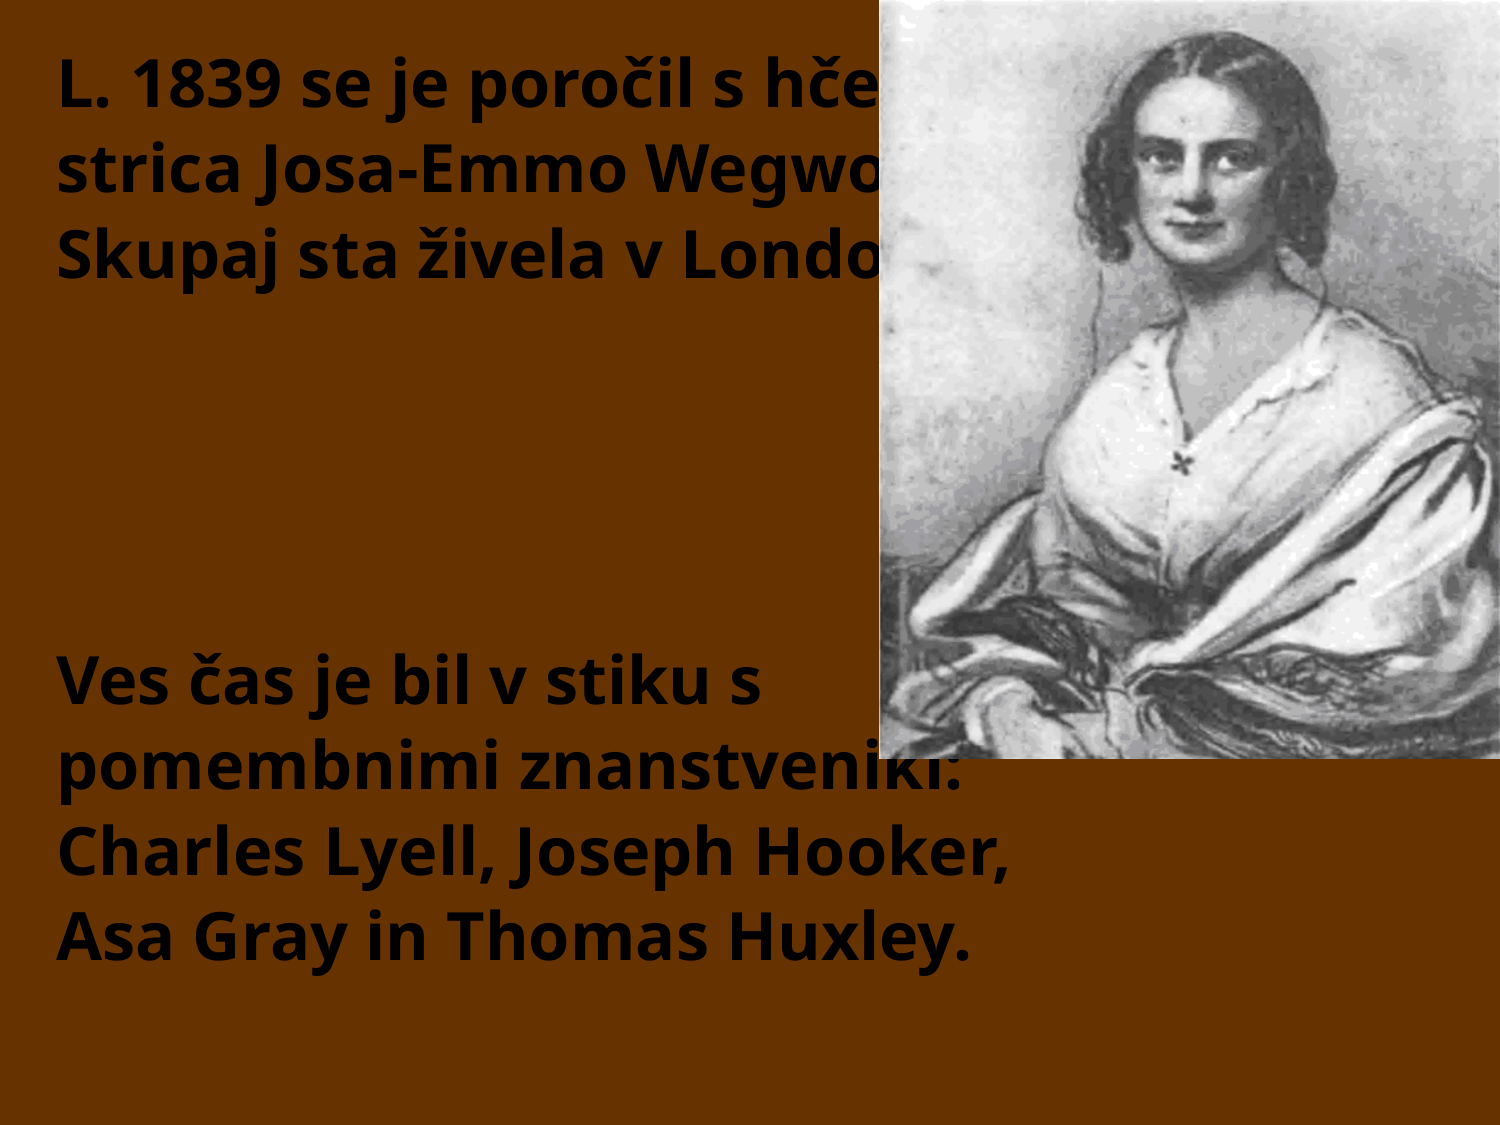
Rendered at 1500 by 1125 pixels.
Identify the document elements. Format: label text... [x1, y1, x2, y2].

picture [879, 0, 1500, 759]
list L. 1839 se je poročil s hčerko strica Josa-Emmo Wegwood. Skupaj sta živela v Londonu. Ves čas je bil v stiku s pomembnimi znanstveniki: Charles Lyell, Joseph Hooker, Asa Gray in Thomas Huxley. [41, 42, 1500, 1059]
